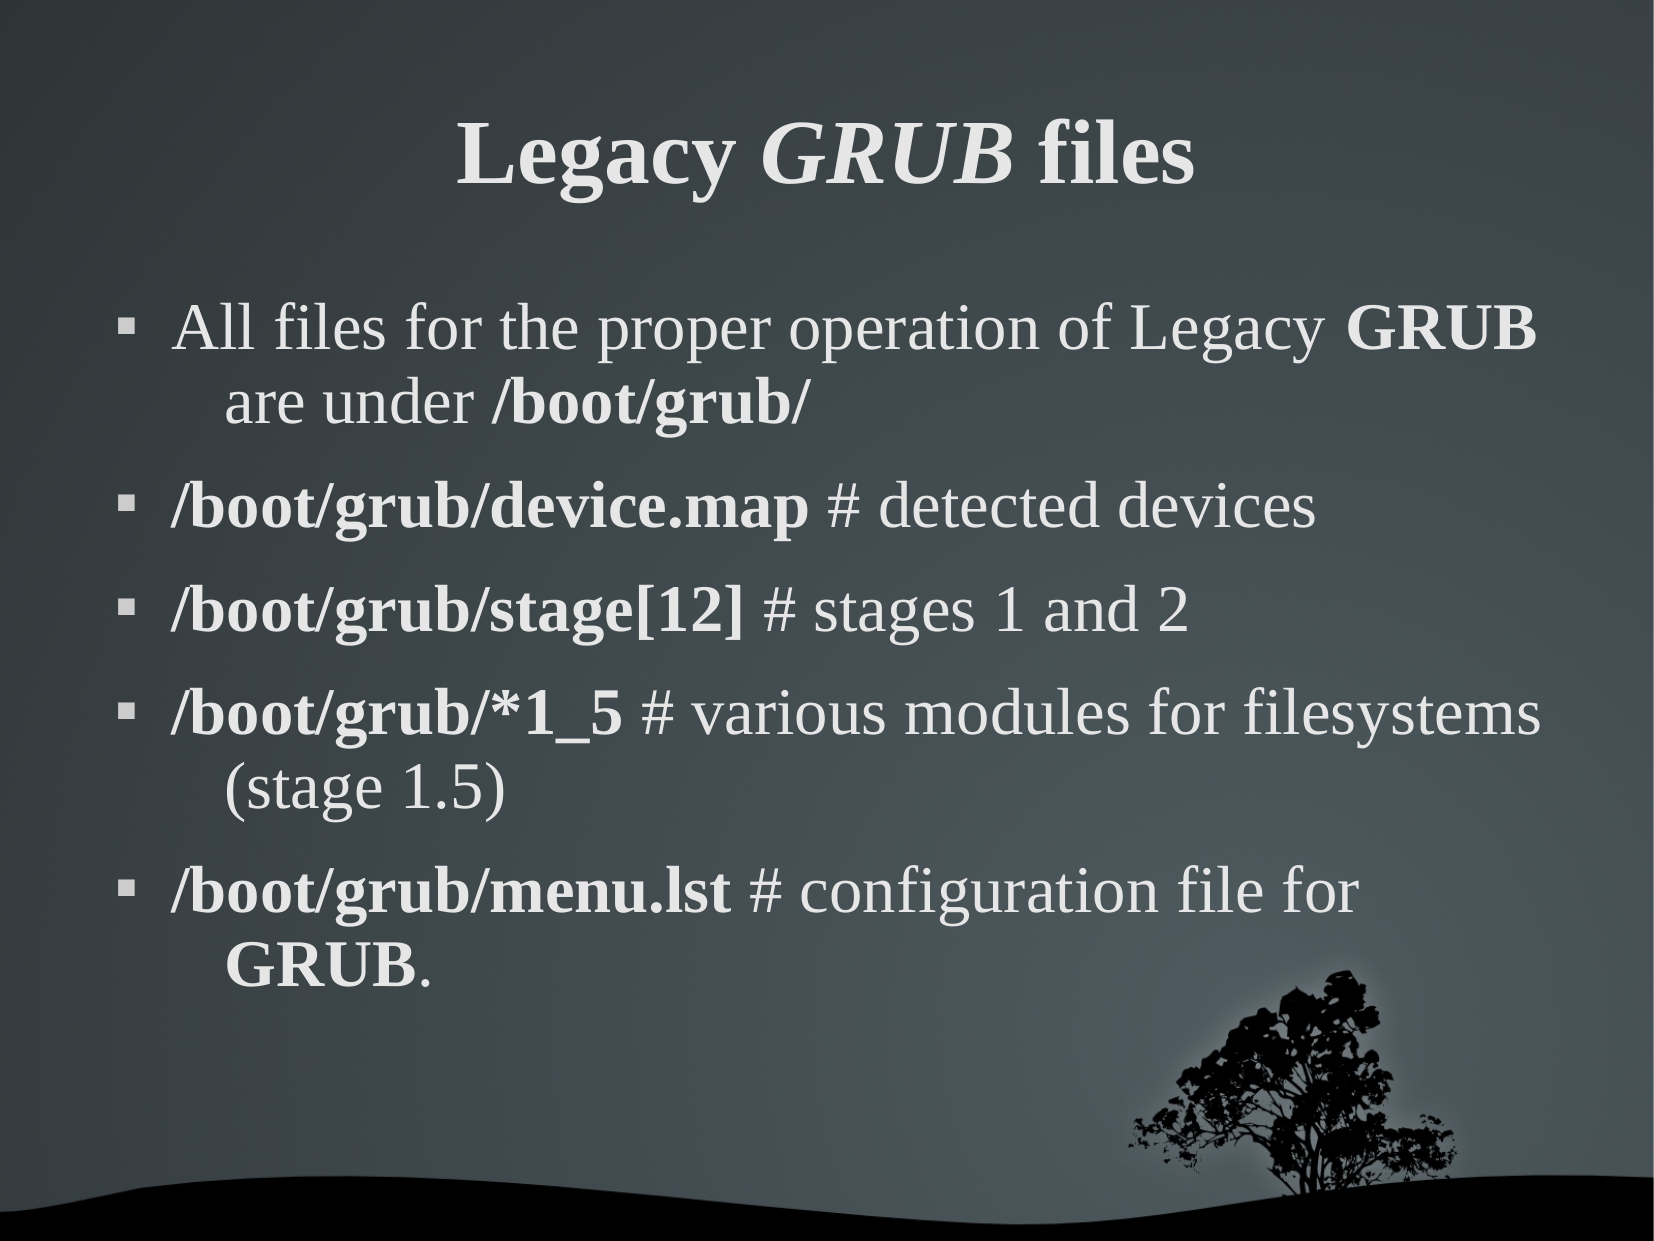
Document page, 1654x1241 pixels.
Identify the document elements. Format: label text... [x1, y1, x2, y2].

title Legacy GRUB files [82, 49, 1571, 257]
picture [0, 0, 1654, 1241]
list All files for the proper operation of Legacy GRUB are under /boot/grub/ /boot/grub/device.map # detected devices /boot/grub/stage[12] # stages 1 and 2 /boot/grub/*1_5 # various modules for filesystems (stage 1.5) /boot/grub/menu.lst # configuration file for GRUB. [82, 290, 1571, 1124]
